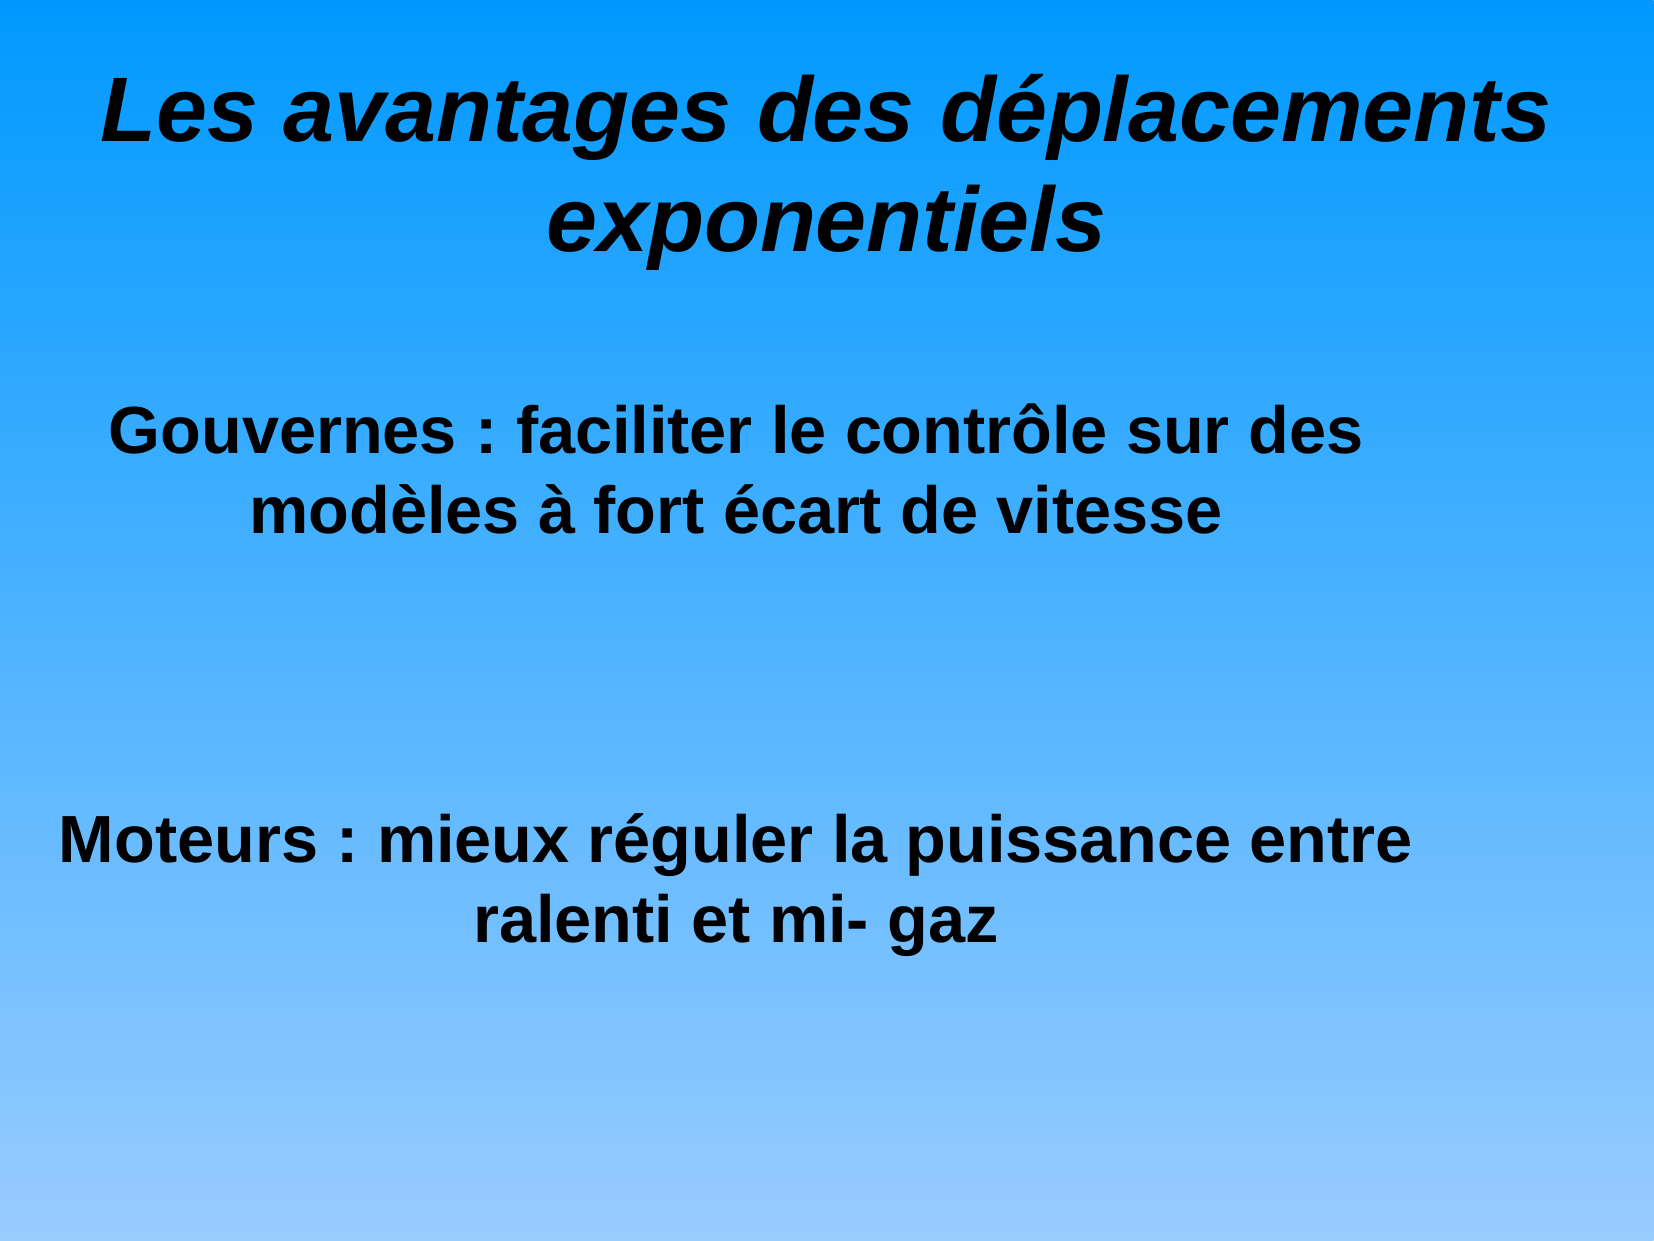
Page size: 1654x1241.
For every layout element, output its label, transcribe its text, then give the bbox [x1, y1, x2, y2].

title Les avantages des déplacements exponentiels [82, 49, 1571, 257]
list Gouvernes : faciliter le contrôle sur des modèles à fort écart de vitesse Moteurs : mieux réguler la puissance entre ralenti et mi- gaz [58, 277, 1548, 1096]
